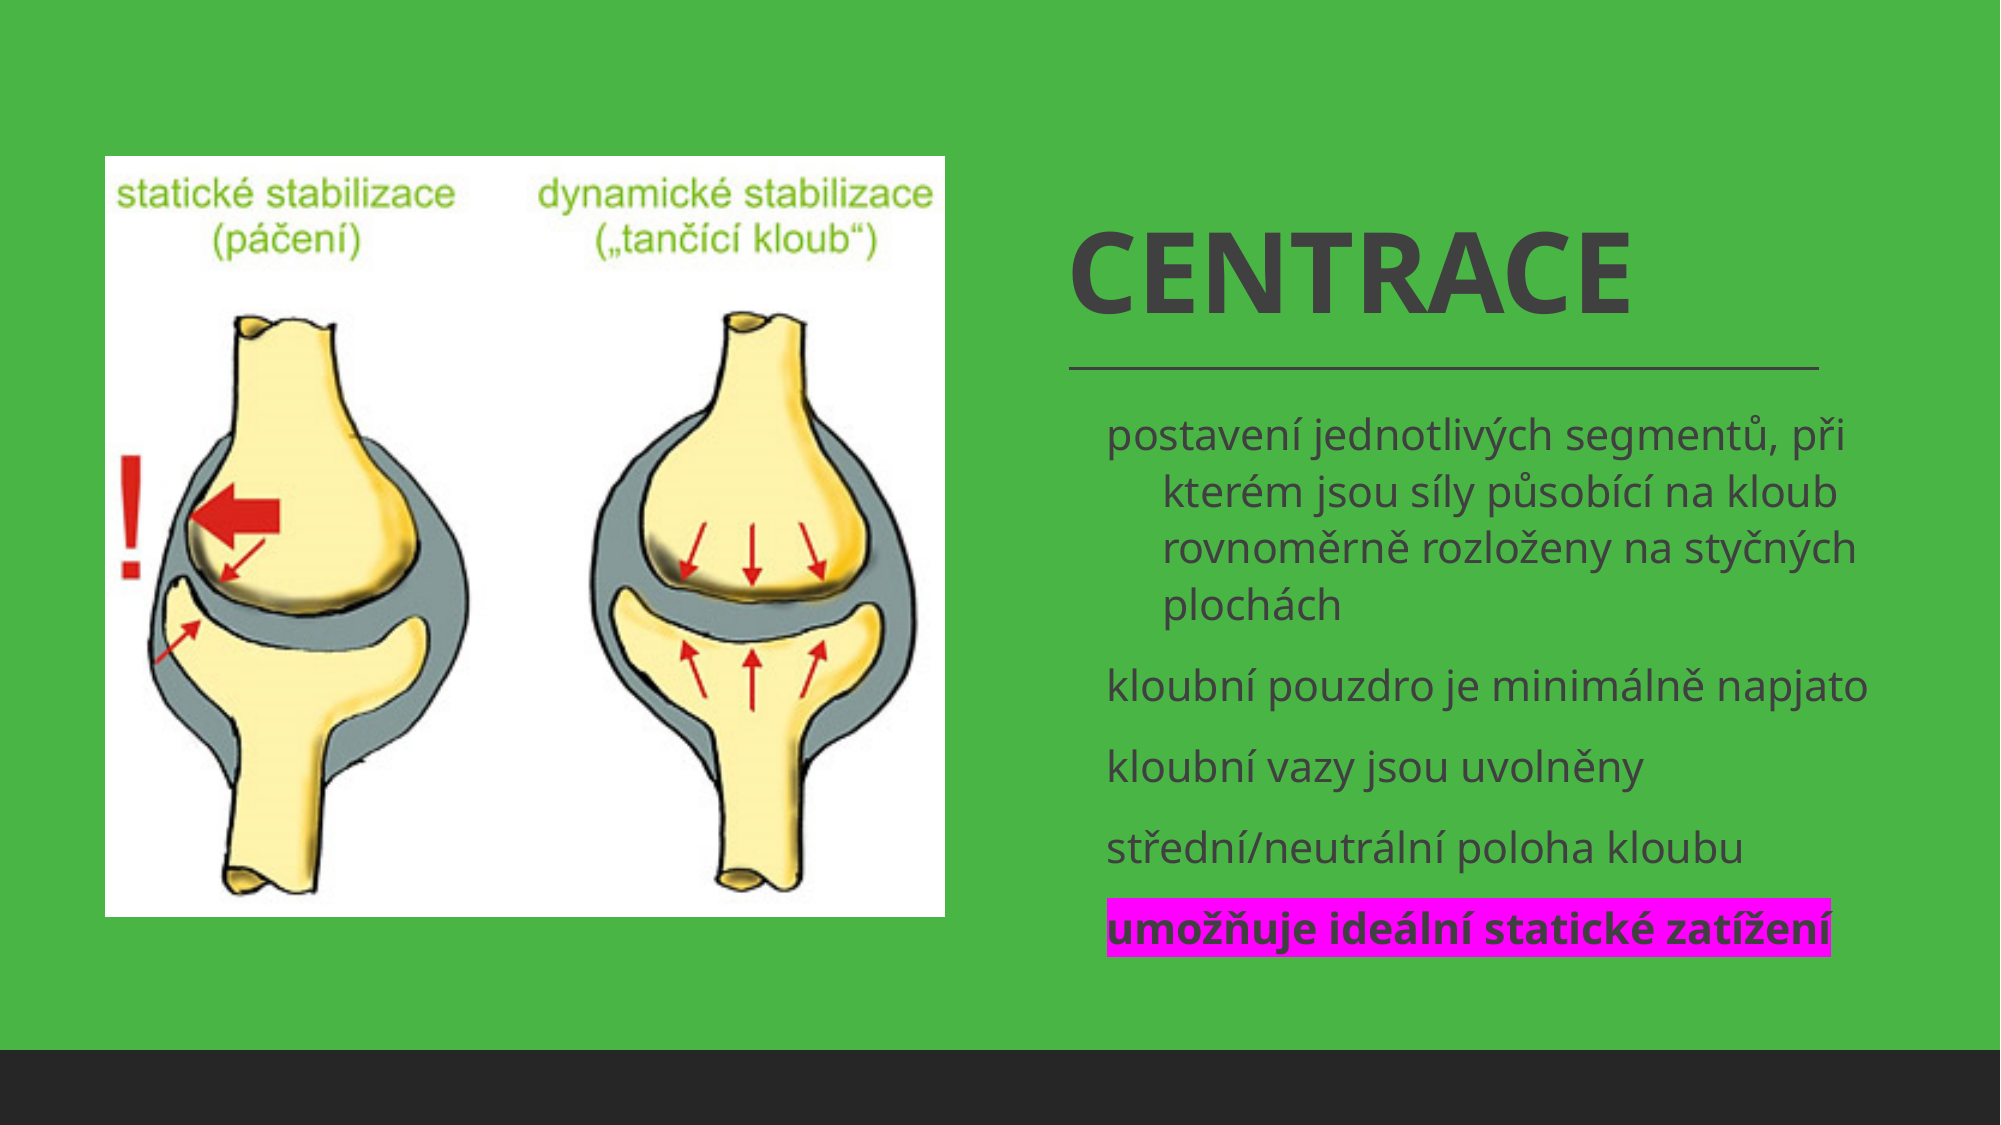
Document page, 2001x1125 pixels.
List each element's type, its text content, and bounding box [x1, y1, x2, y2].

list postavení jednotlivých segmentů, při kterém jsou síly působící na kloub rovnoměrně rozloženy na styčných plochách kloubní pouzdro je minimálně napjato kloubní vazy jsou uvolněny střední/neutrální poloha kloubu umožňuje ideální statické zatížení [1051, 394, 1893, 963]
picture [105, 156, 945, 917]
text_box [0, 0, 2000, 1125]
title CENTRACE [1051, 104, 1893, 343]
